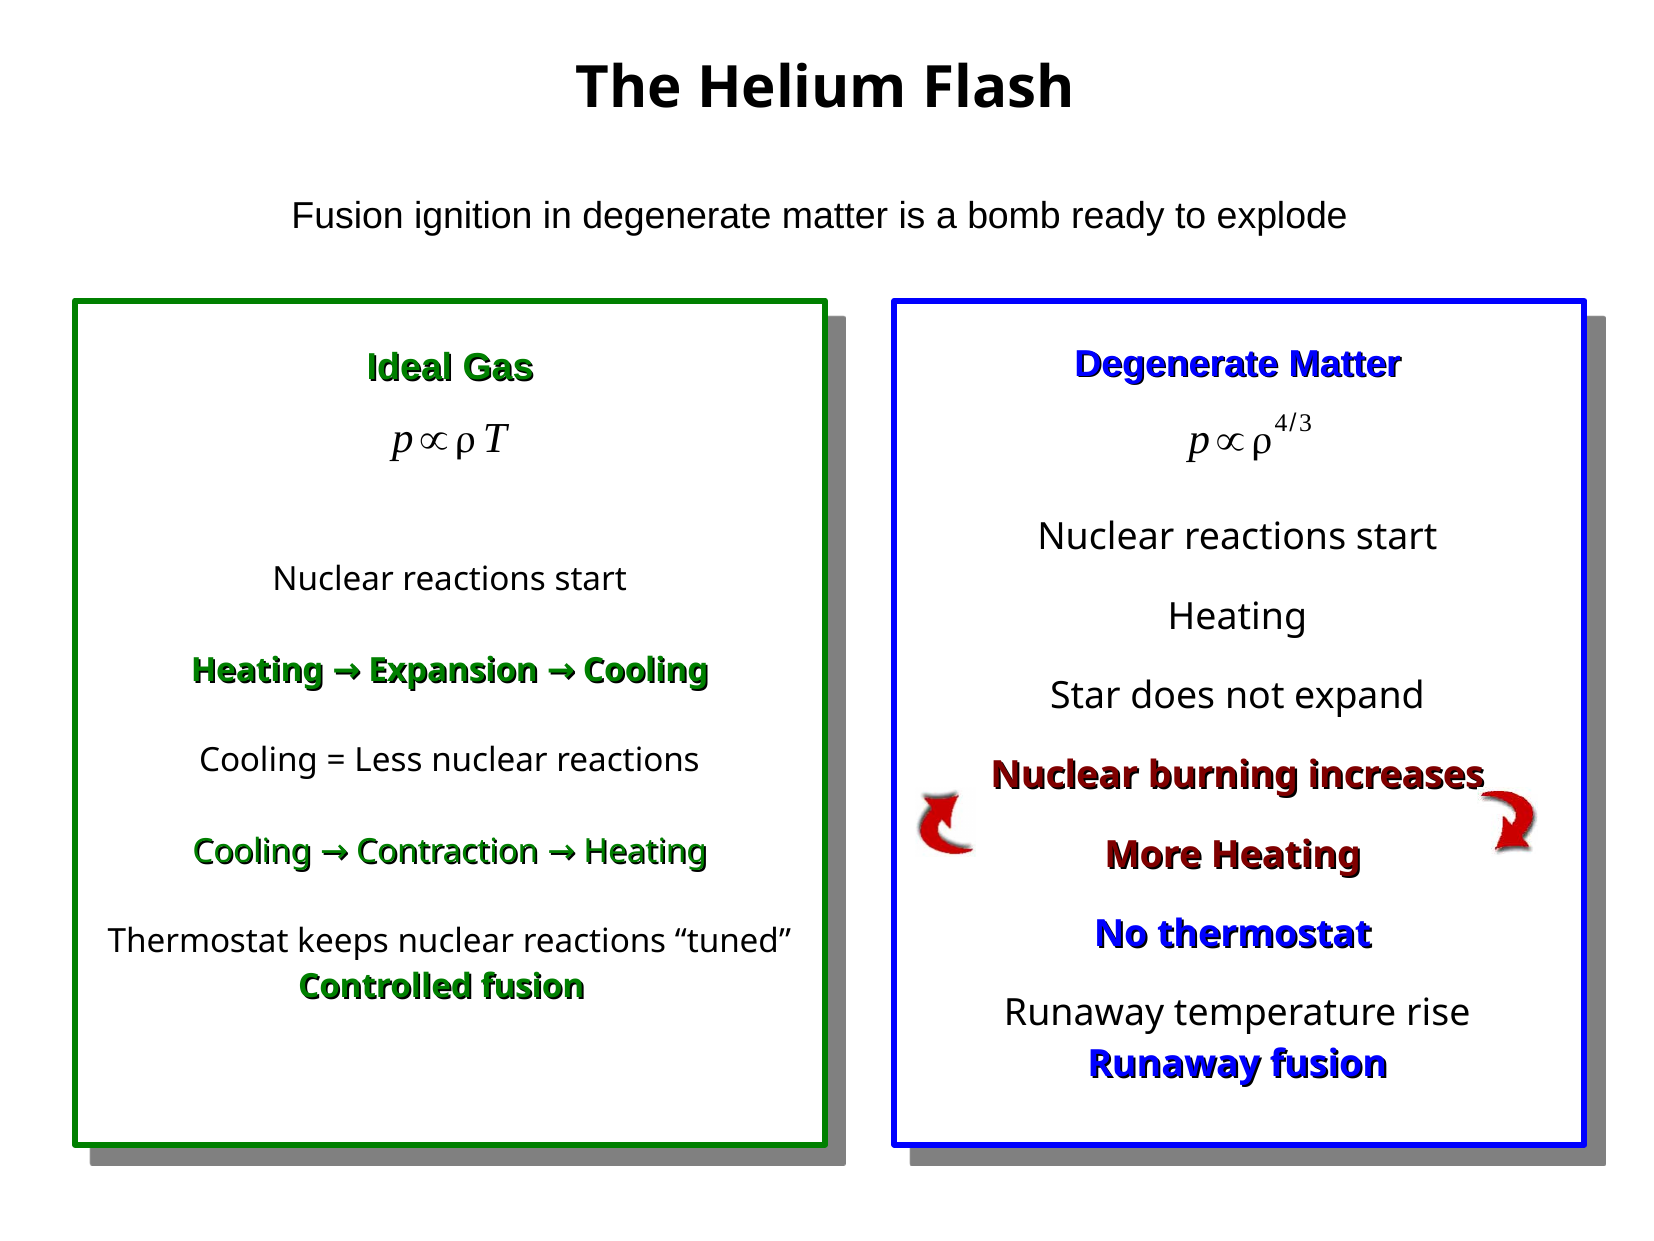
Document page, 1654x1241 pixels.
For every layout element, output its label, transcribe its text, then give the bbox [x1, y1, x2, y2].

text_box Ideal Gas Nuclear reactions start Heating → Expansion → Cooling Cooling = Less nuclear reactions Cooling → Contraction → Heating Thermostat keeps nuclear reactions “tuned” Controlled fusion [37, 338, 863, 1163]
text_box [75, 329, 826, 338]
text_box Degenerate Matter Nuclear reactions start Heating Star does not expand Nuclear burning increases More Heating No thermostat Runaway temperature rise Runaway fusion [900, 334, 1576, 1108]
picture [915, 787, 976, 857]
chart [1171, 409, 1323, 467]
text_box Fusion ignition in degenerate matter is a bomb ready to explode [0, 187, 1651, 329]
text_box [894, 300, 1585, 1145]
text_box The Helium Flash [0, 37, 1651, 134]
picture [1477, 787, 1538, 857]
